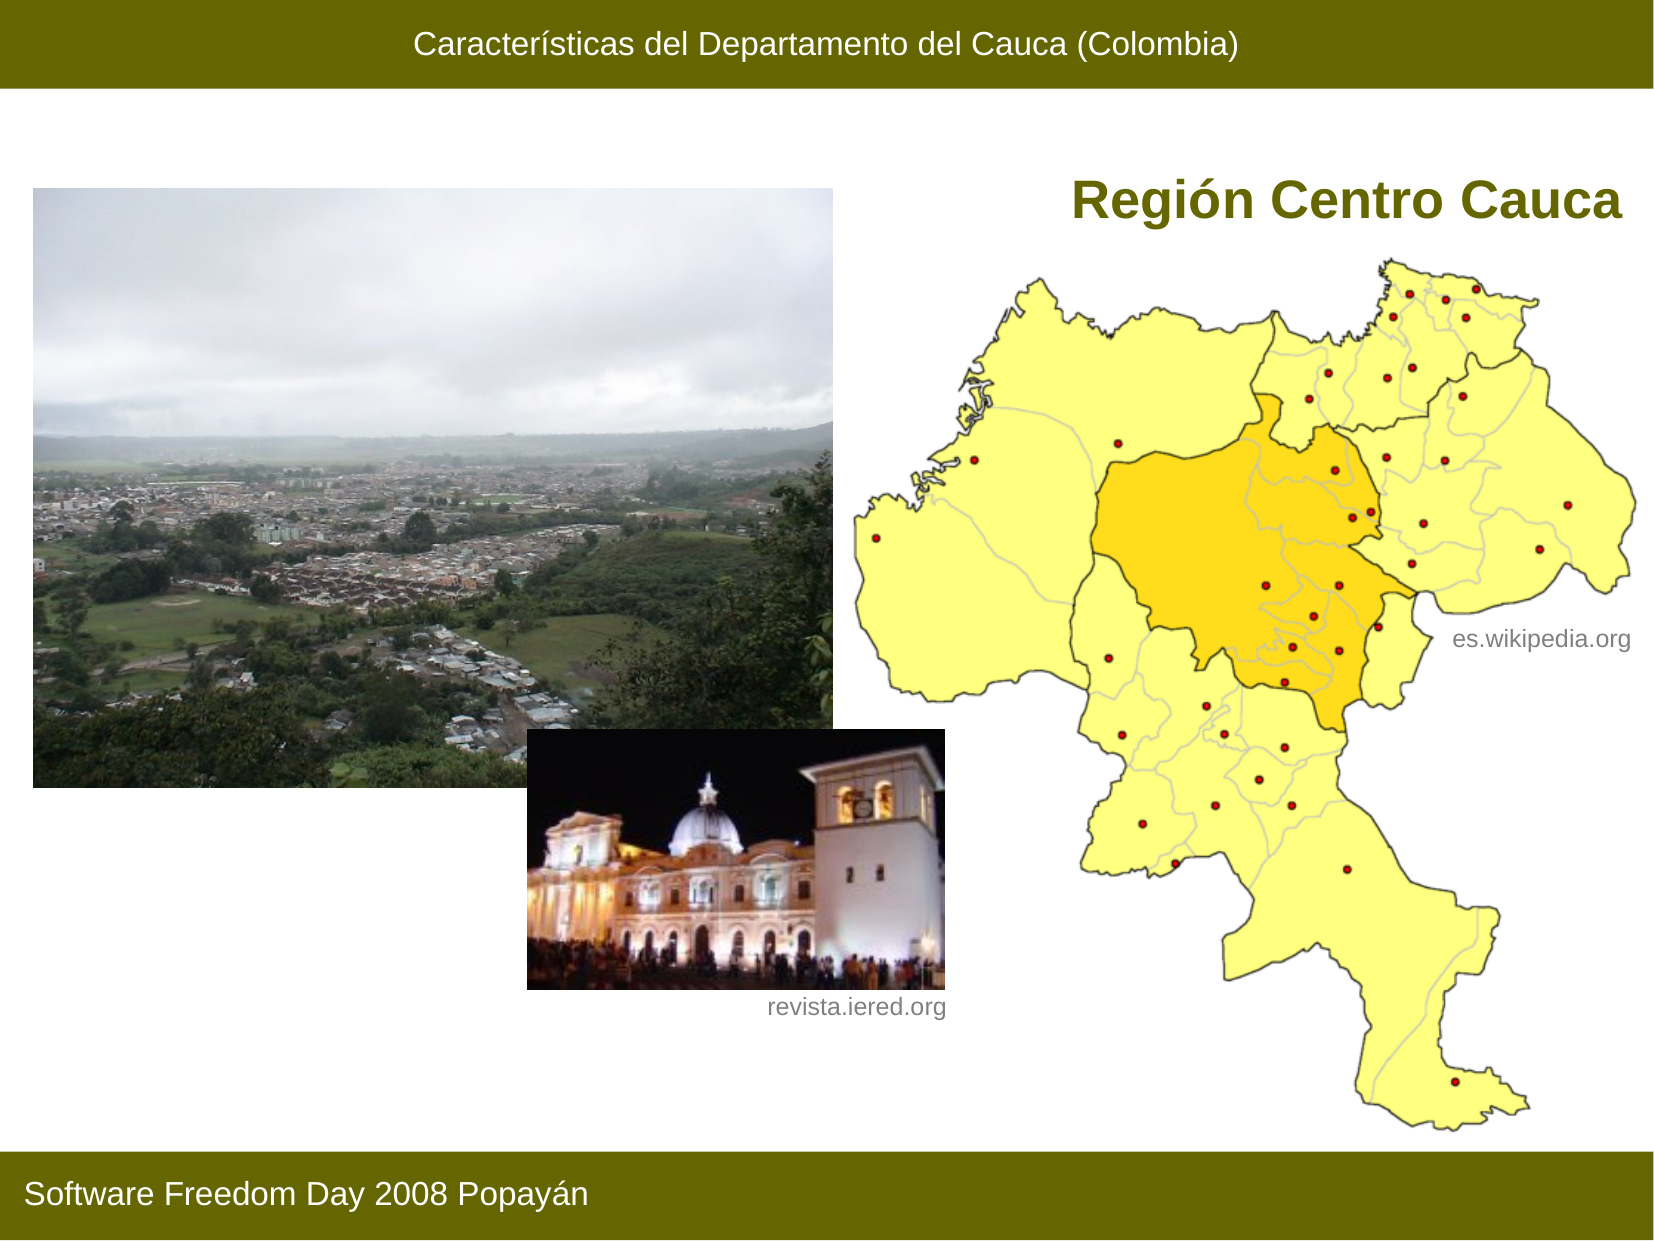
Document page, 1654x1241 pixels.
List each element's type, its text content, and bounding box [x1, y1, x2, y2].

title Región Centro Cauca [147, 147, 1625, 252]
text_box es.wikipedia.org [1452, 624, 1630, 653]
picture [33, 188, 1648, 1138]
text_box revista.iered.org [767, 992, 945, 1021]
